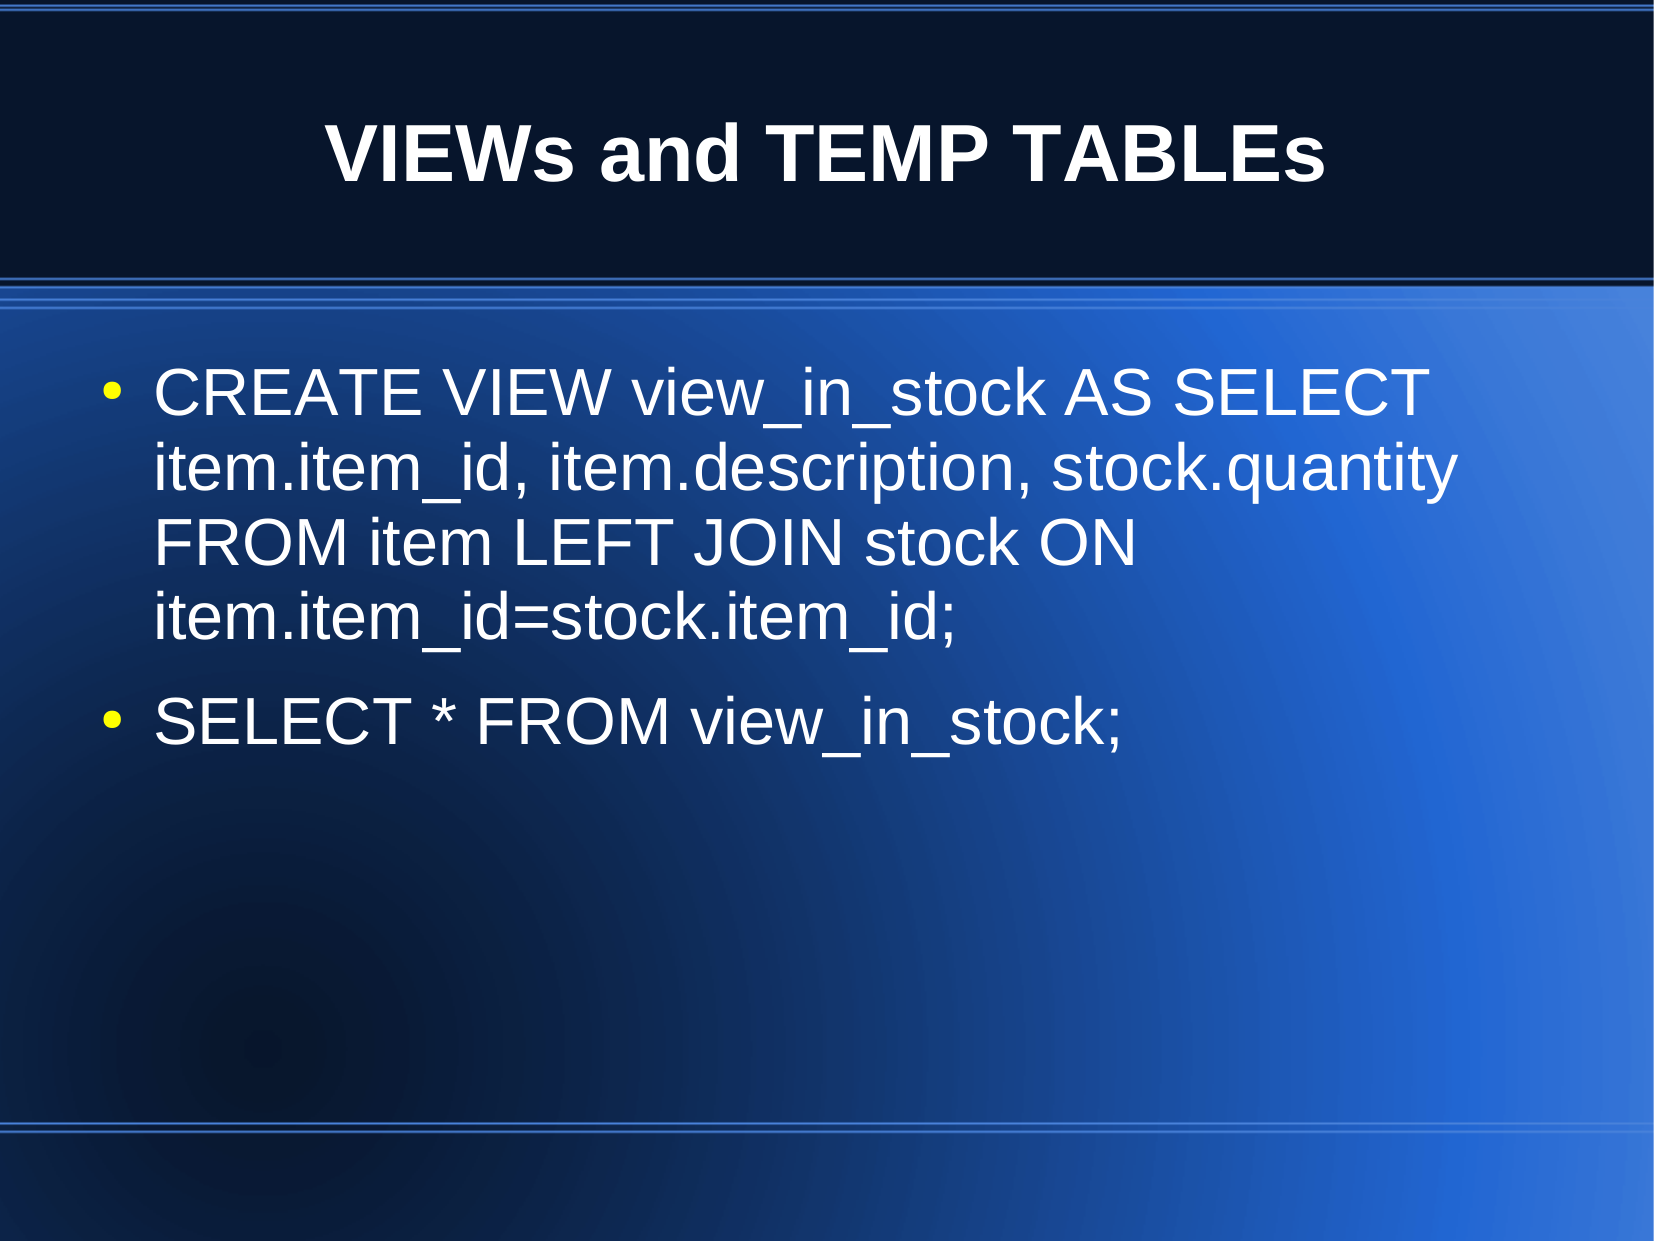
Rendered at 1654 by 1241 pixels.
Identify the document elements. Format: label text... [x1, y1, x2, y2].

picture [0, 0, 1654, 1241]
title VIEWs and TEMP TABLEs [82, 49, 1571, 257]
list CREATE VIEW view_in_stock AS SELECT item.item_id, item.description, stock.quantity FROM item LEFT JOIN stock ON item.item_id=stock.item_id; SELECT * FROM view_in_stock; [82, 355, 1571, 1075]
